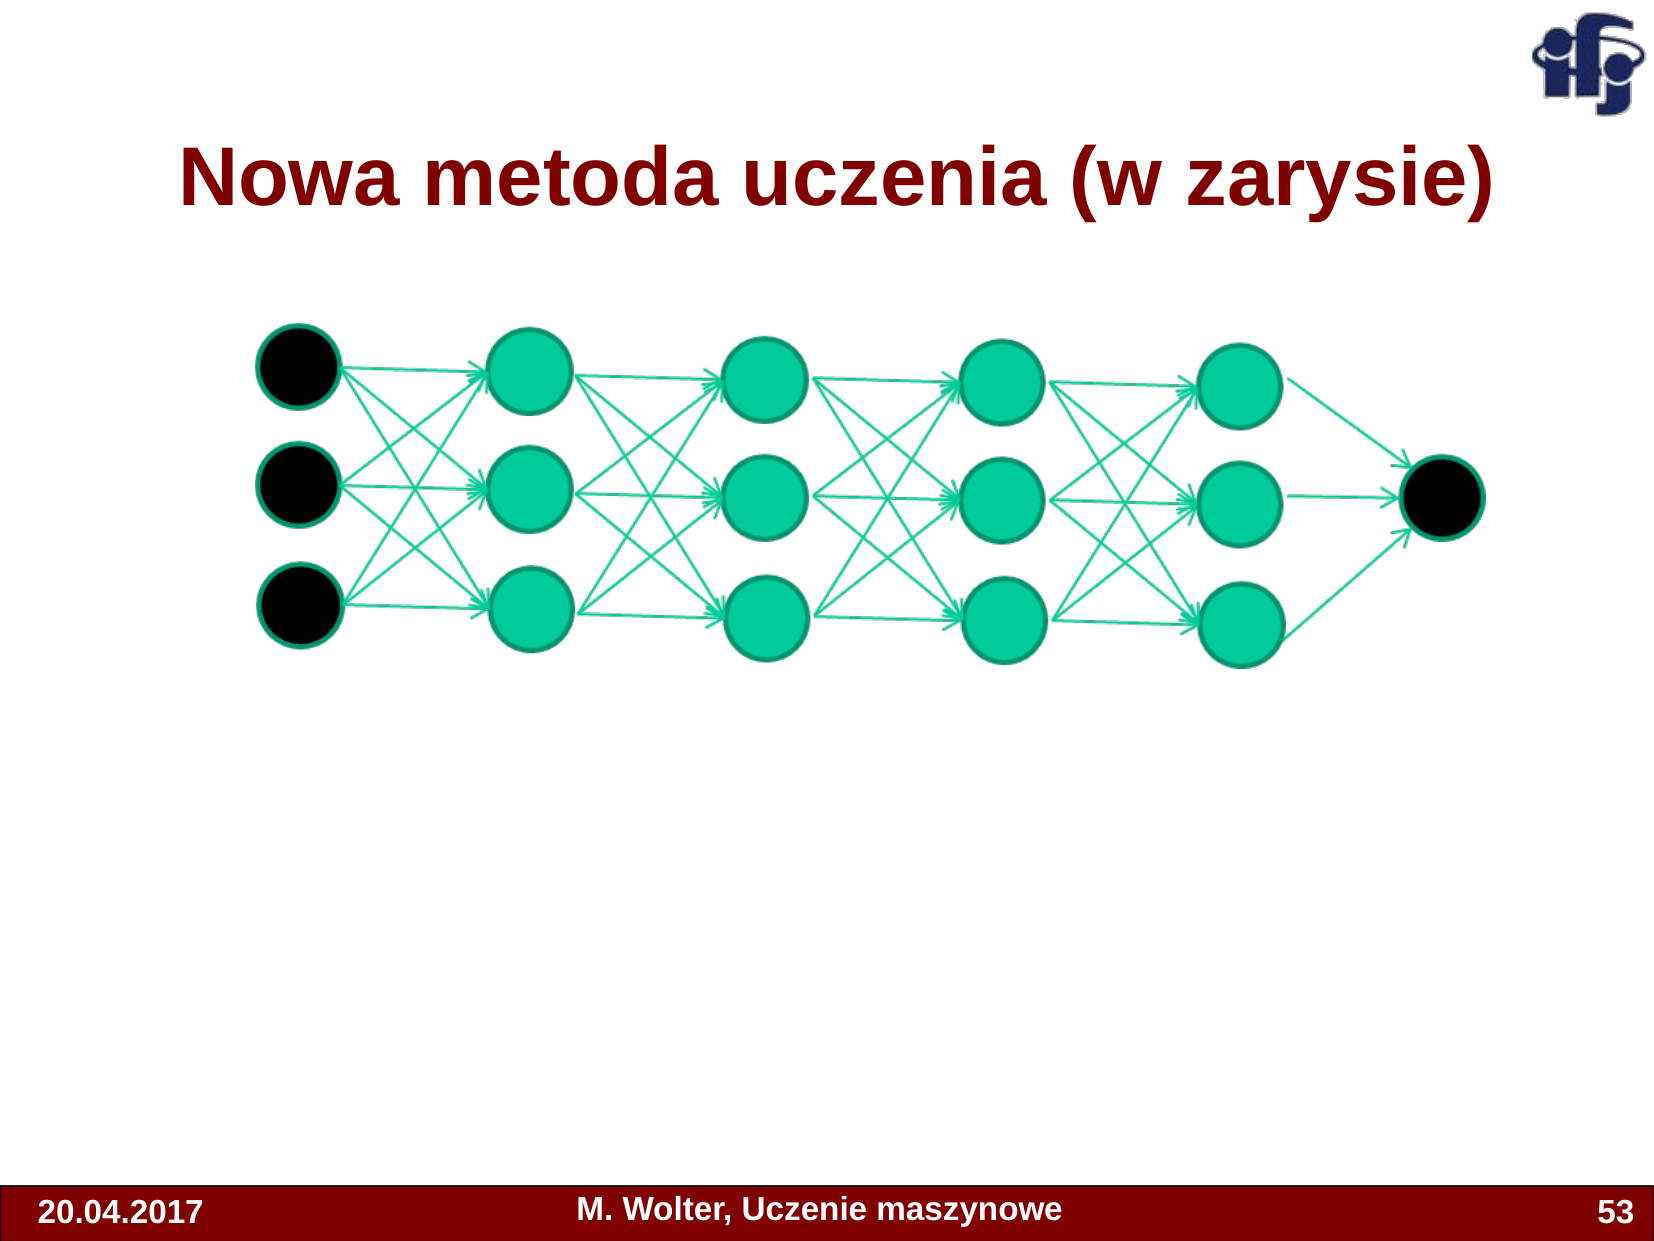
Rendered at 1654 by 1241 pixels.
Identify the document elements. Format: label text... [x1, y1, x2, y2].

picture [1525, 0, 1654, 129]
title Nowa metoda uczenia (w zarysie) [35, 55, 1639, 291]
picture [255, 323, 1486, 669]
